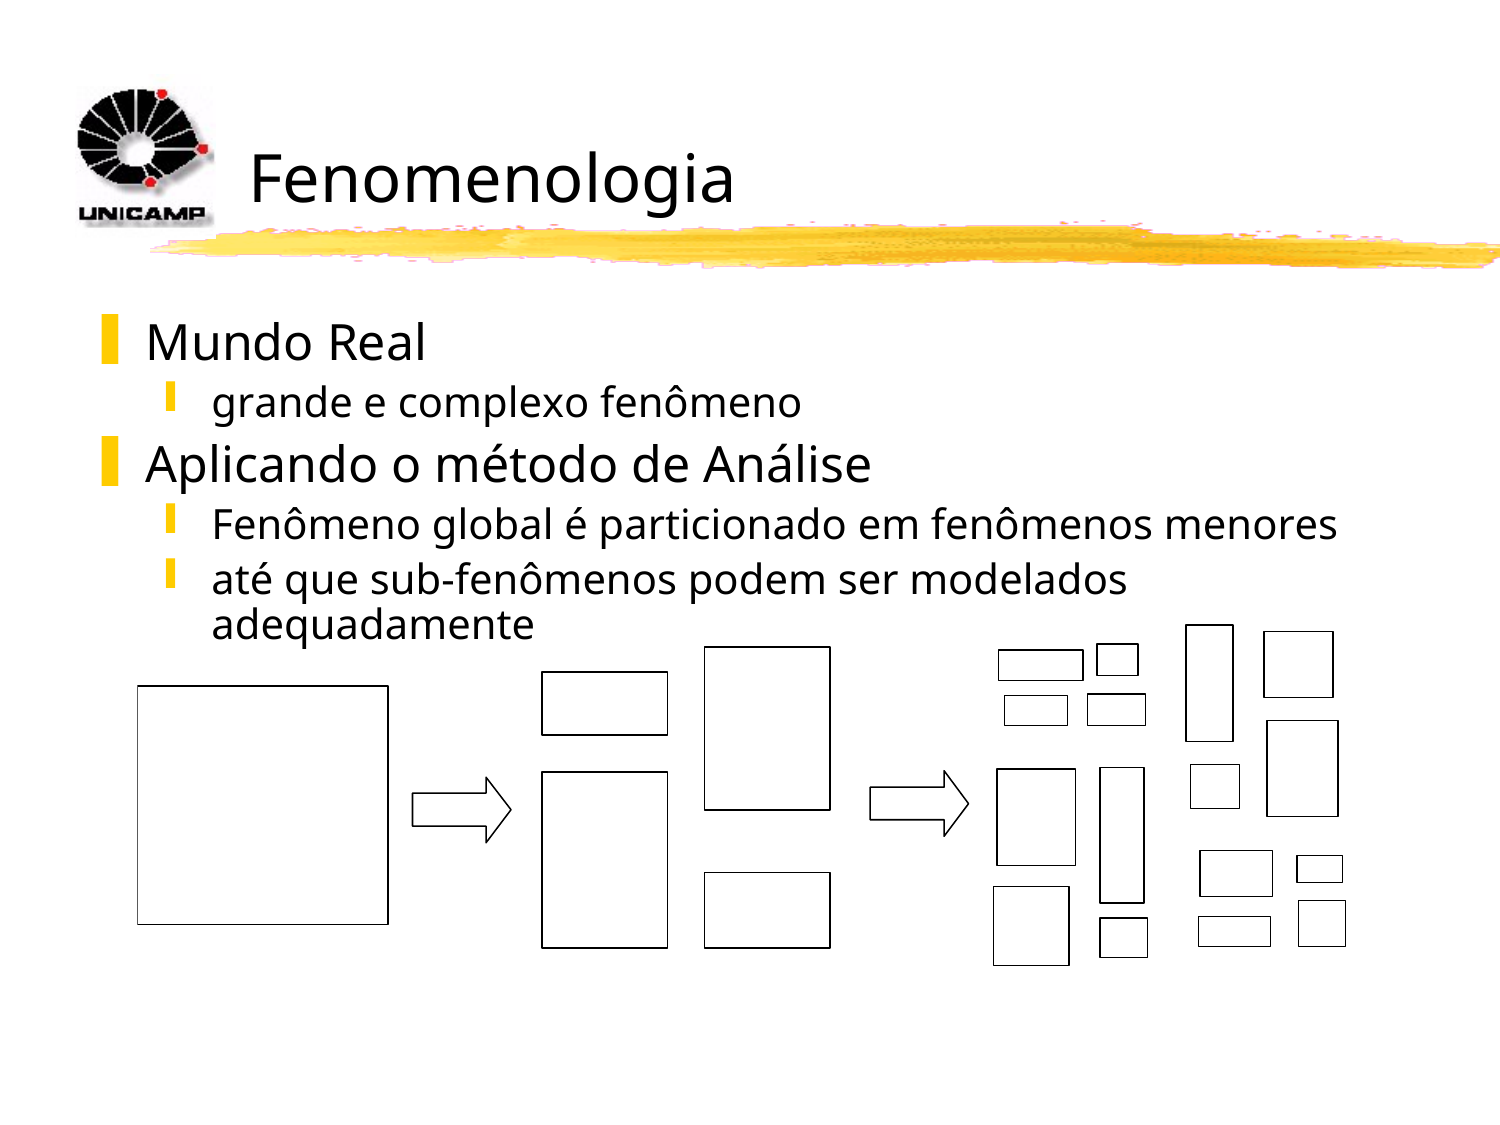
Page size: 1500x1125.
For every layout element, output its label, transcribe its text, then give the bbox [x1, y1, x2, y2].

chart [137, 624, 1348, 966]
picture [75, 74, 1500, 279]
list Mundo Real grande e complexo fenômeno Aplicando o método de Análise Fenômeno global é particionado em fenômenos menores até que sub-fenômenos podem ser modelados adequadamente [74, 309, 1417, 994]
title Fenomenologia [233, 37, 1434, 225]
